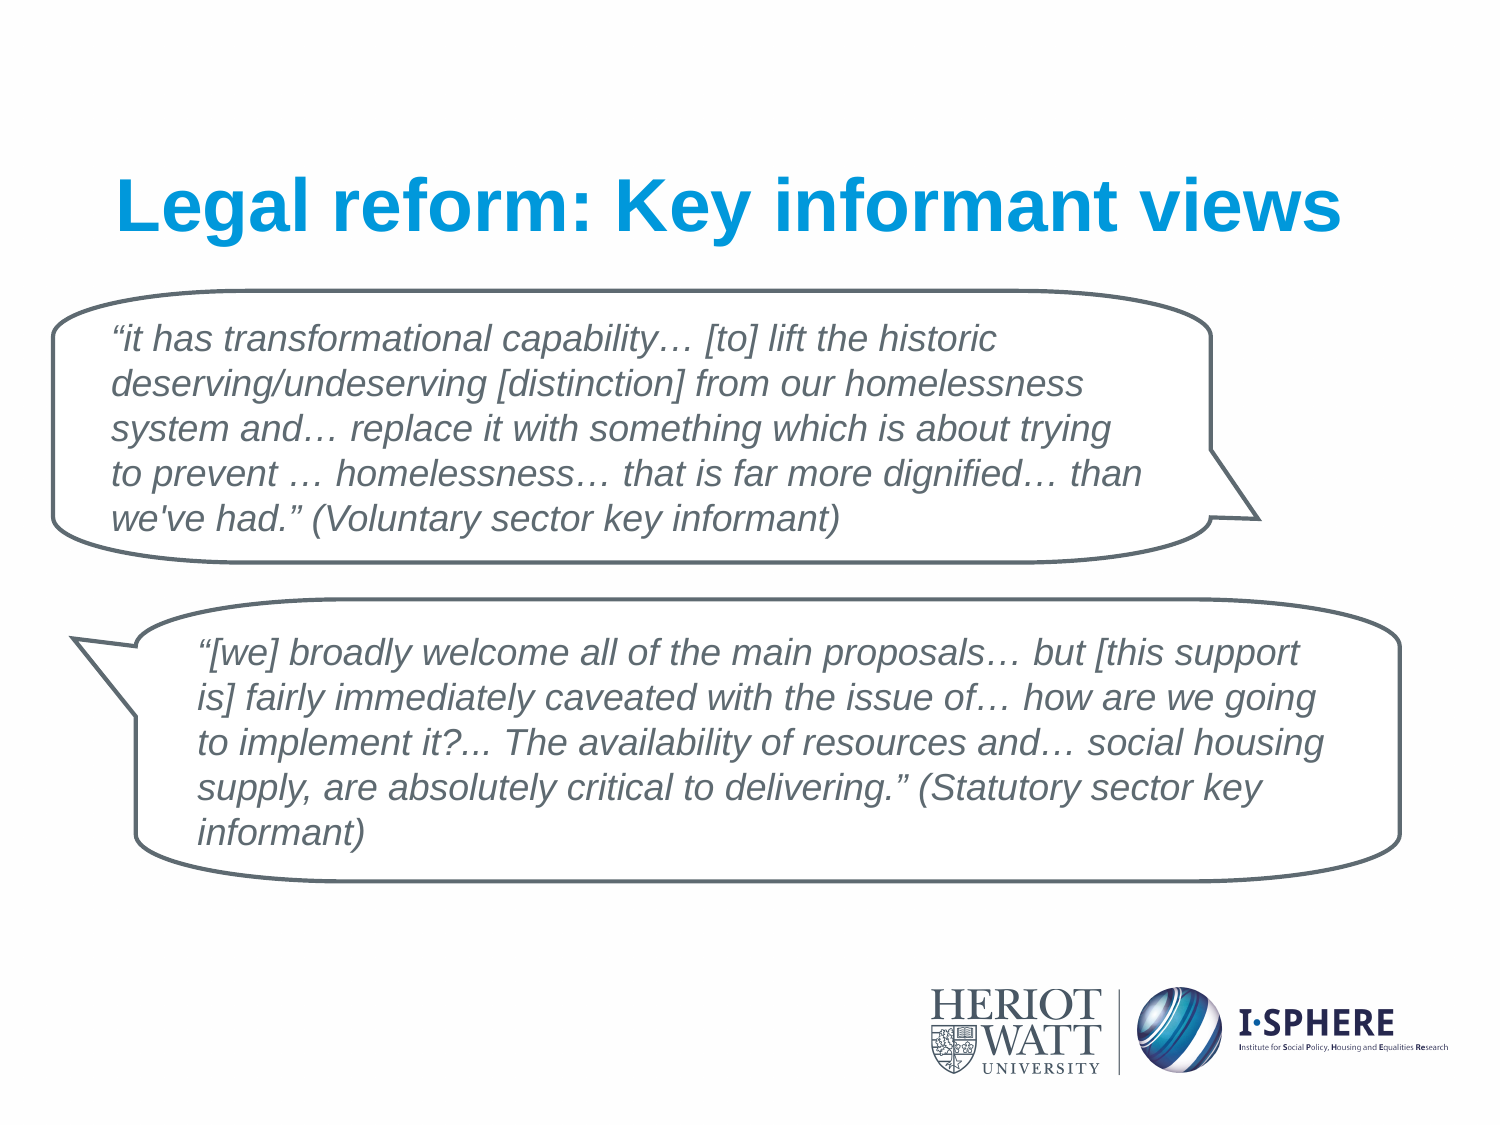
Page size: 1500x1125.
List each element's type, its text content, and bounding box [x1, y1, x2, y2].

title Legal reform: Key informant views [100, 90, 1426, 254]
text_box “[we] broadly welcome all of the main proposals… but [this support is] fairly immediately caveated with the issue of… how are we going to implement it?... The availability of resources and… social housing supply, are absolutely critical to delivering.” (Statutory sector key informant) [73, 599, 1400, 882]
text_box “it has transformational capability… [to] lift the historic deserving/undeserving [distinction] from our homelessness system and… replace it with something which is about trying to prevent … homelessness… that is far more dignified… than we've had.” (Voluntary sector key informant) [53, 290, 1259, 563]
